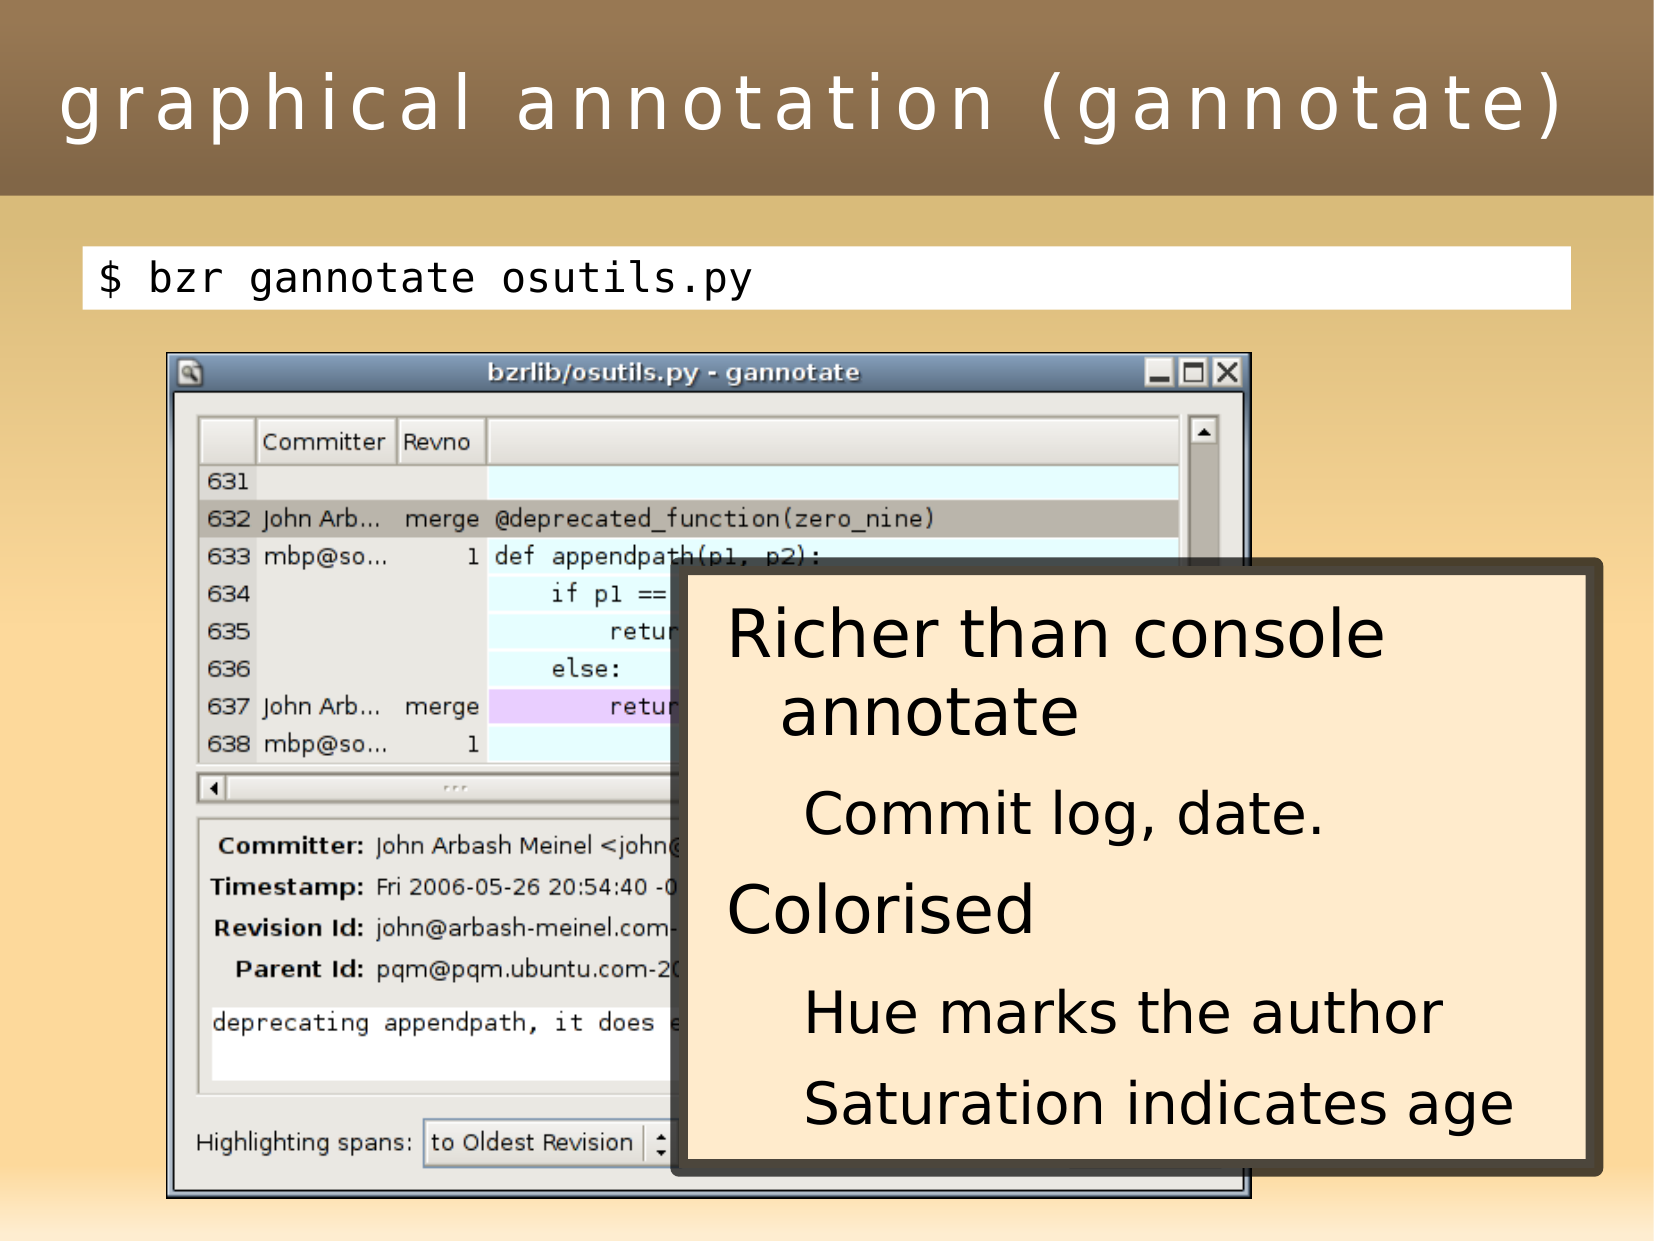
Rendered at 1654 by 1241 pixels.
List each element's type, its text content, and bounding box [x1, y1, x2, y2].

list Richer than console annotate Commit log, date. Colorised Hue marks the author Saturation indicates age [679, 566, 1595, 1168]
text_box $ bzr gannotate osutils.py [82, 246, 1571, 310]
picture [0, 0, 1654, 1241]
title graphical annotation (gannotate) [59, 29, 1595, 178]
